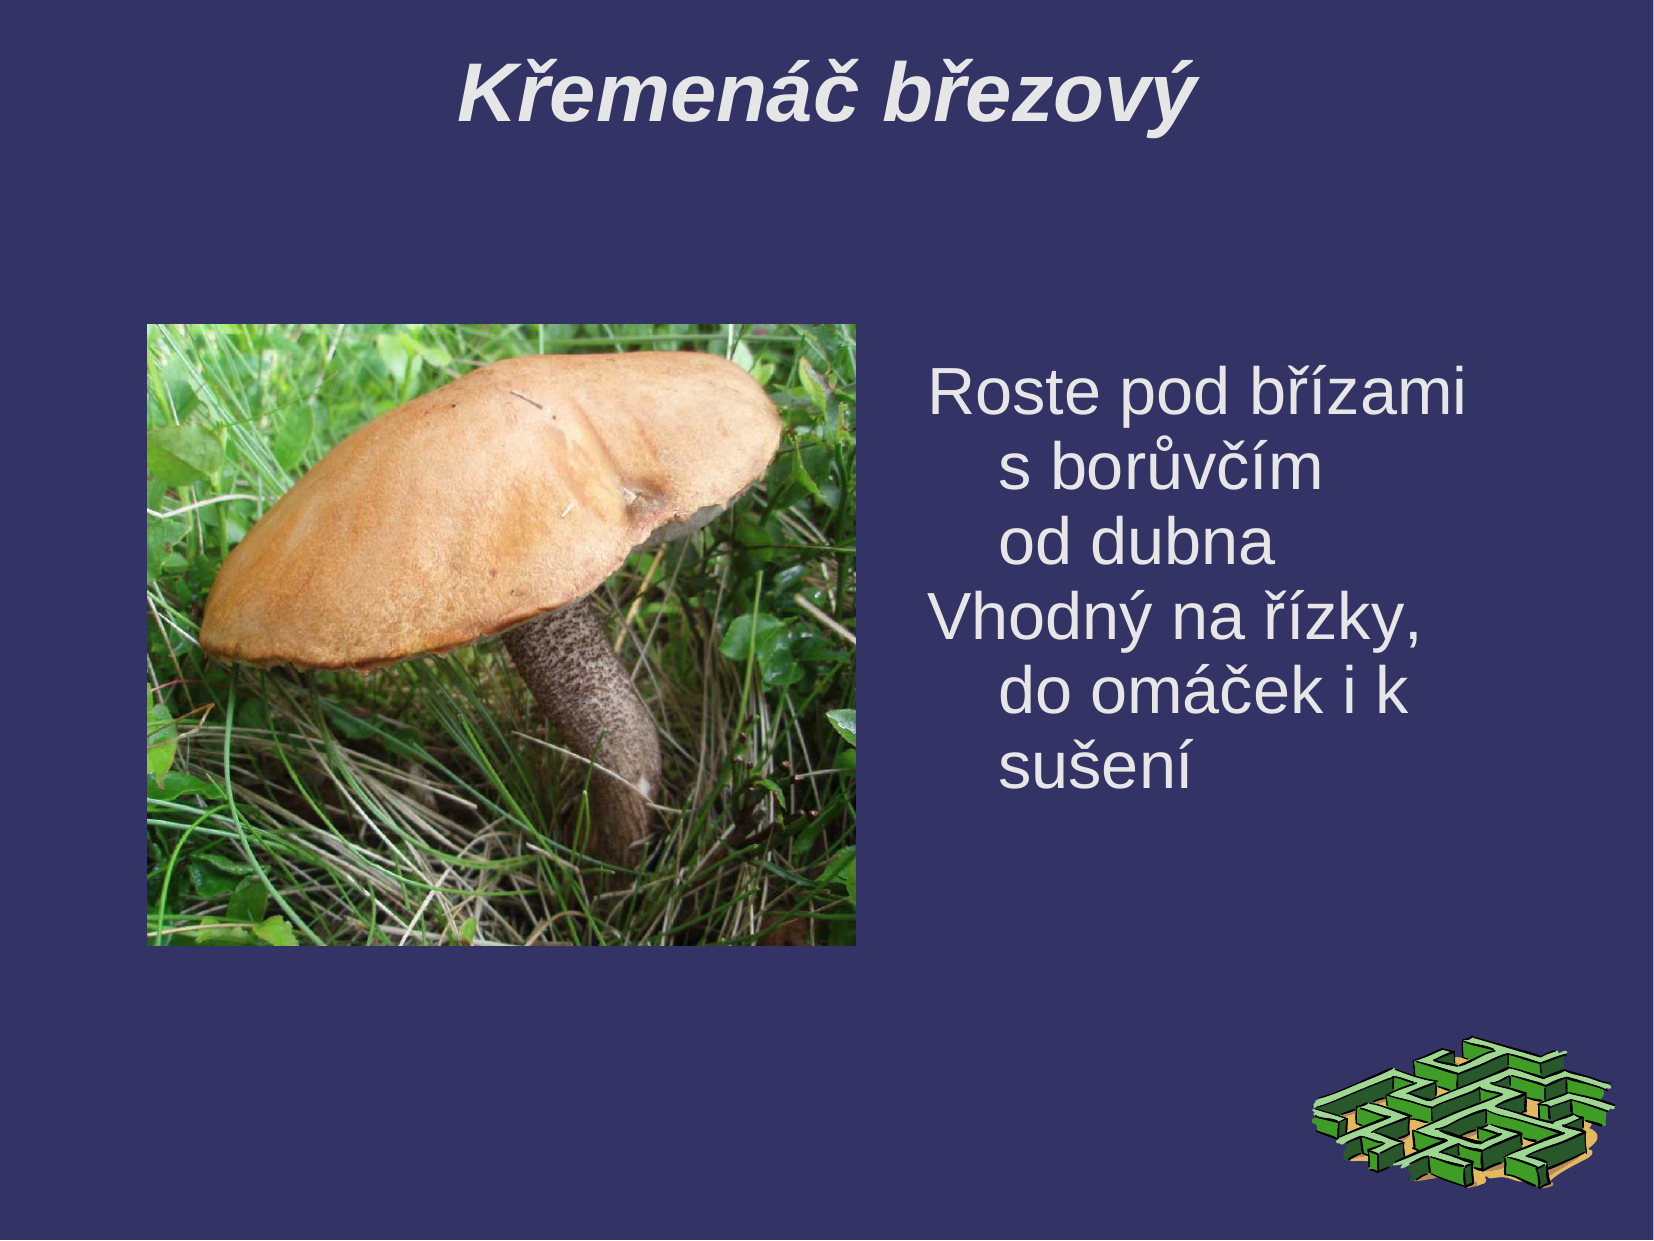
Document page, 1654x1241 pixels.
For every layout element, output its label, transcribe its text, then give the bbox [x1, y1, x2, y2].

picture [147, 324, 856, 946]
title Křemenáč březový [121, 0, 1534, 187]
list Roste pod břízami s borůvčím od dubna Vhodný na řízky, do omáček i k sušení [915, 354, 1594, 916]
